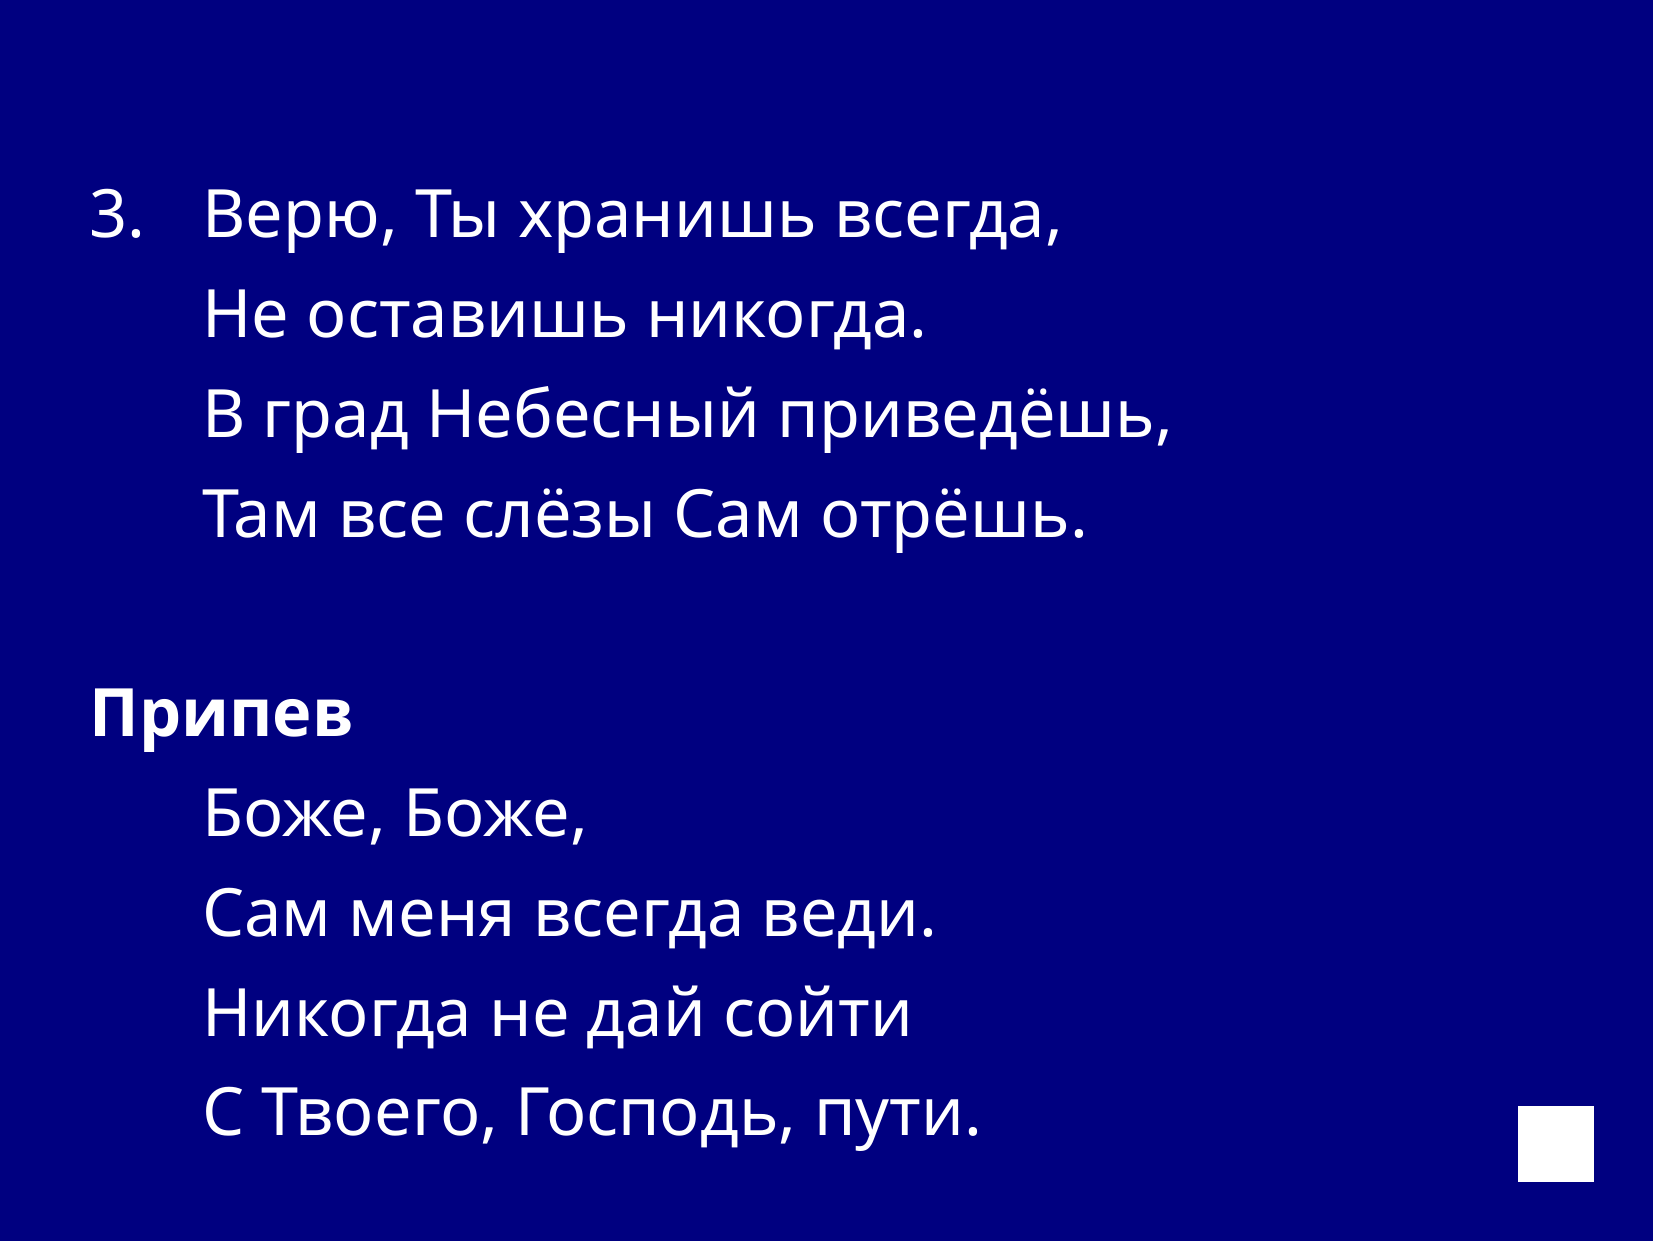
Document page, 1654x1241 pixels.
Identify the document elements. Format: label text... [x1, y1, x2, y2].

text_box [1518, 1106, 1594, 1182]
text_box 3. Верю, Ты хранишь всегда, Не оставишь никогда. В град Небесный приведёшь, Там все слёзы Сам отрёшь. Припев Боже, Боже, Сам меня всегда веди. Никогда не дай сойти С Твоего, Господь, пути. [75, 150, 1576, 1163]
